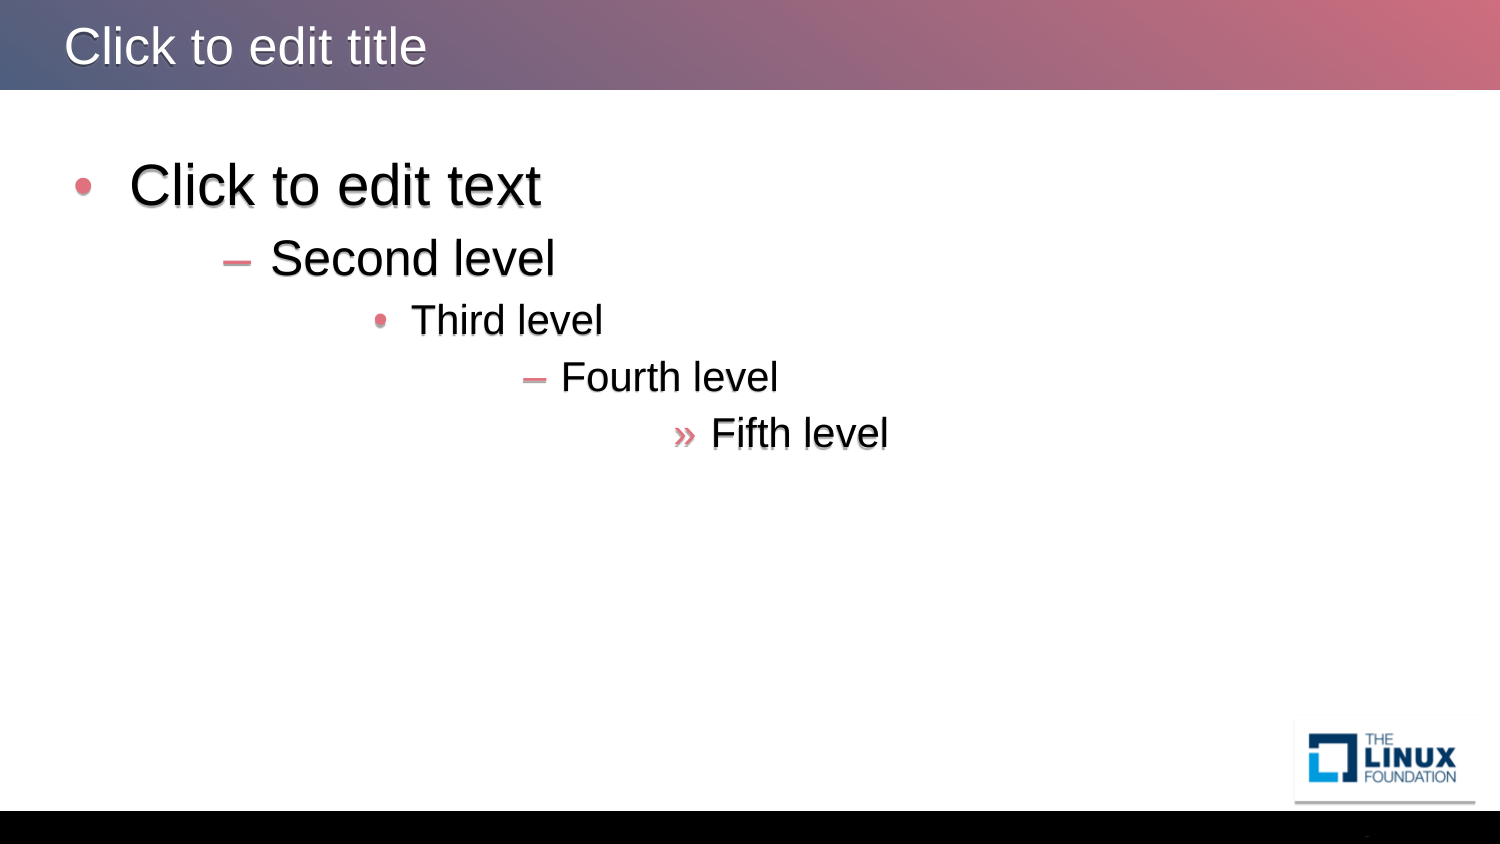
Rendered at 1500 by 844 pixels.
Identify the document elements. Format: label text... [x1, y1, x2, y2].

title Click to edit title [48, 6, 1426, 88]
list Click to edit text Second level Third level Fourth level Fifth level [58, 145, 1269, 754]
